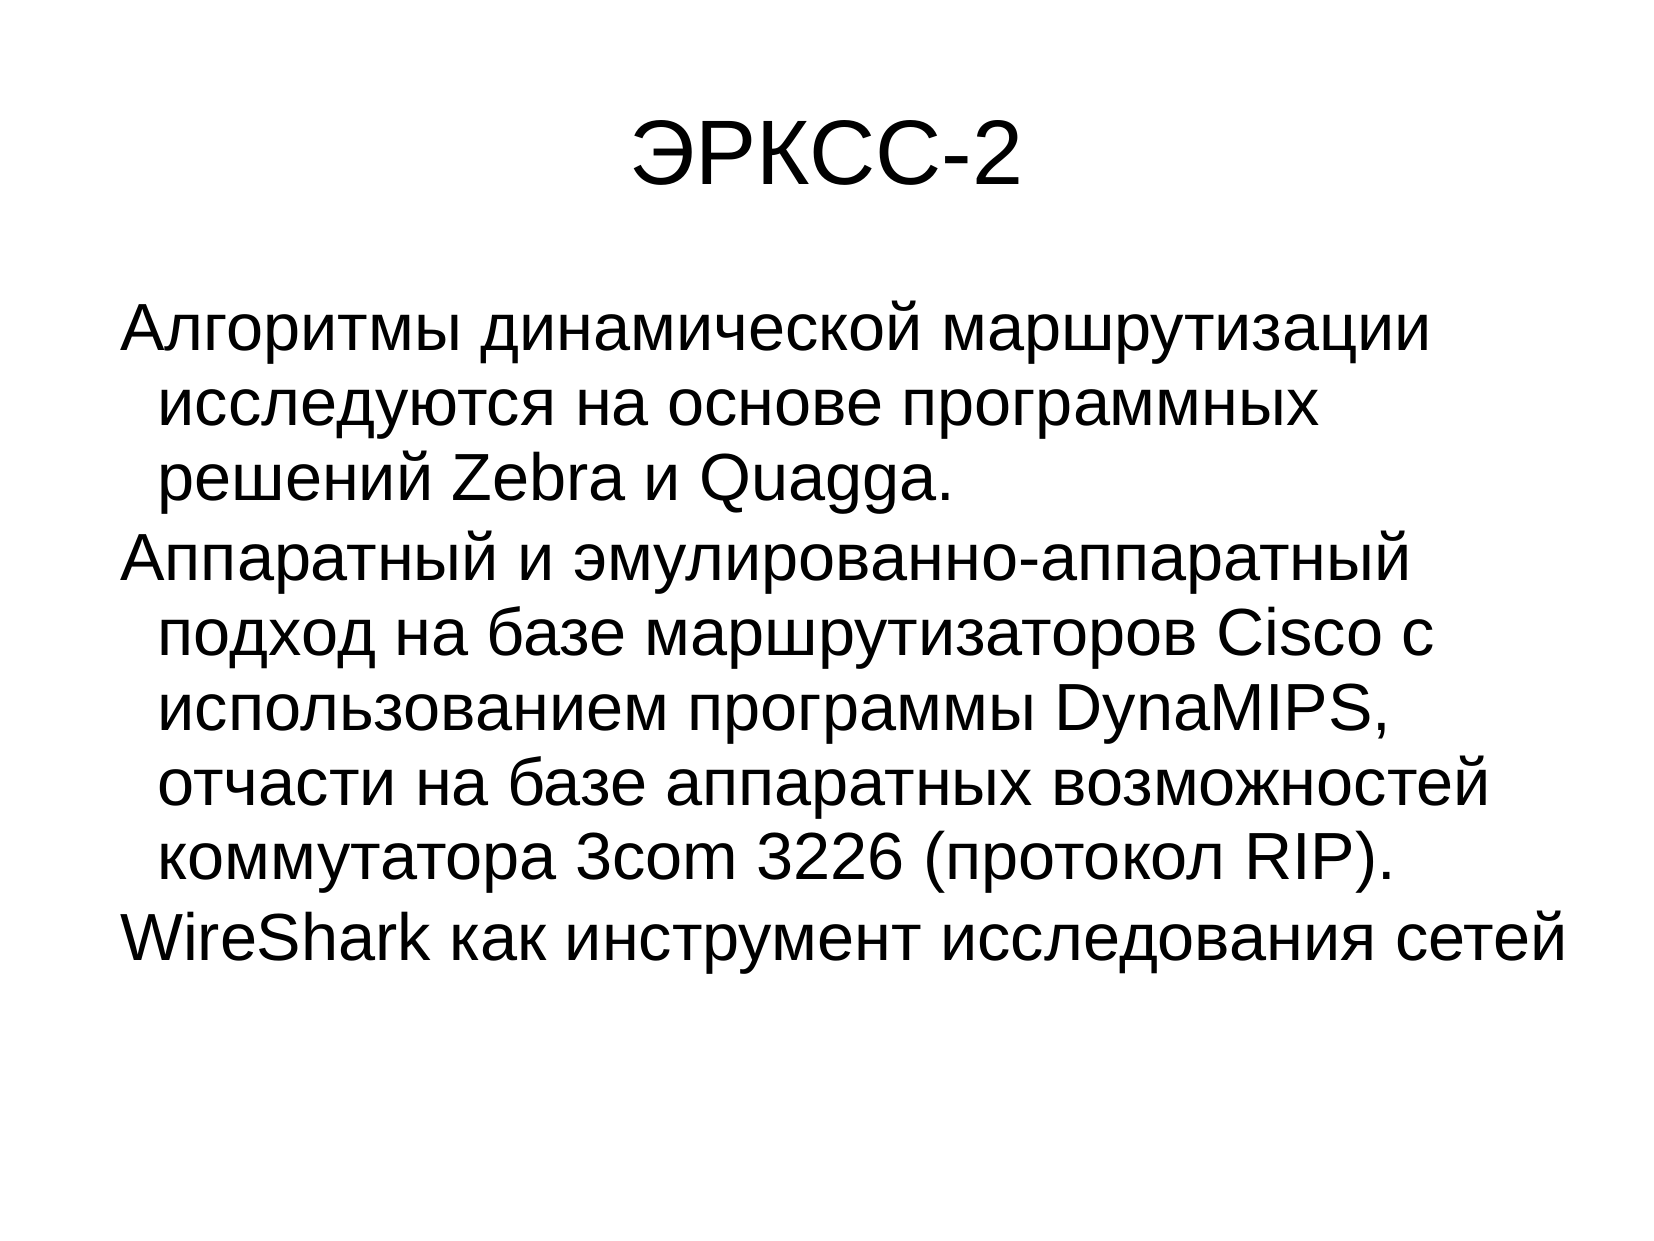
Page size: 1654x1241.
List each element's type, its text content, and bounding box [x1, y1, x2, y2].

list Алгоритмы динамической маршрутизации исследуются на основе программных решений Zebra и Quagga. Аппаратный и эмулированно-аппаратный подход на базе маршрутизаторов Cisco с использованием программы DynaMIPS, отчасти на базе аппаратных возможностей коммутатора 3com 3226 (протокол RIP). WireShark как инструмент исследования сетей [82, 290, 1571, 1094]
title ЭРКСС-2 [82, 56, 1571, 250]
